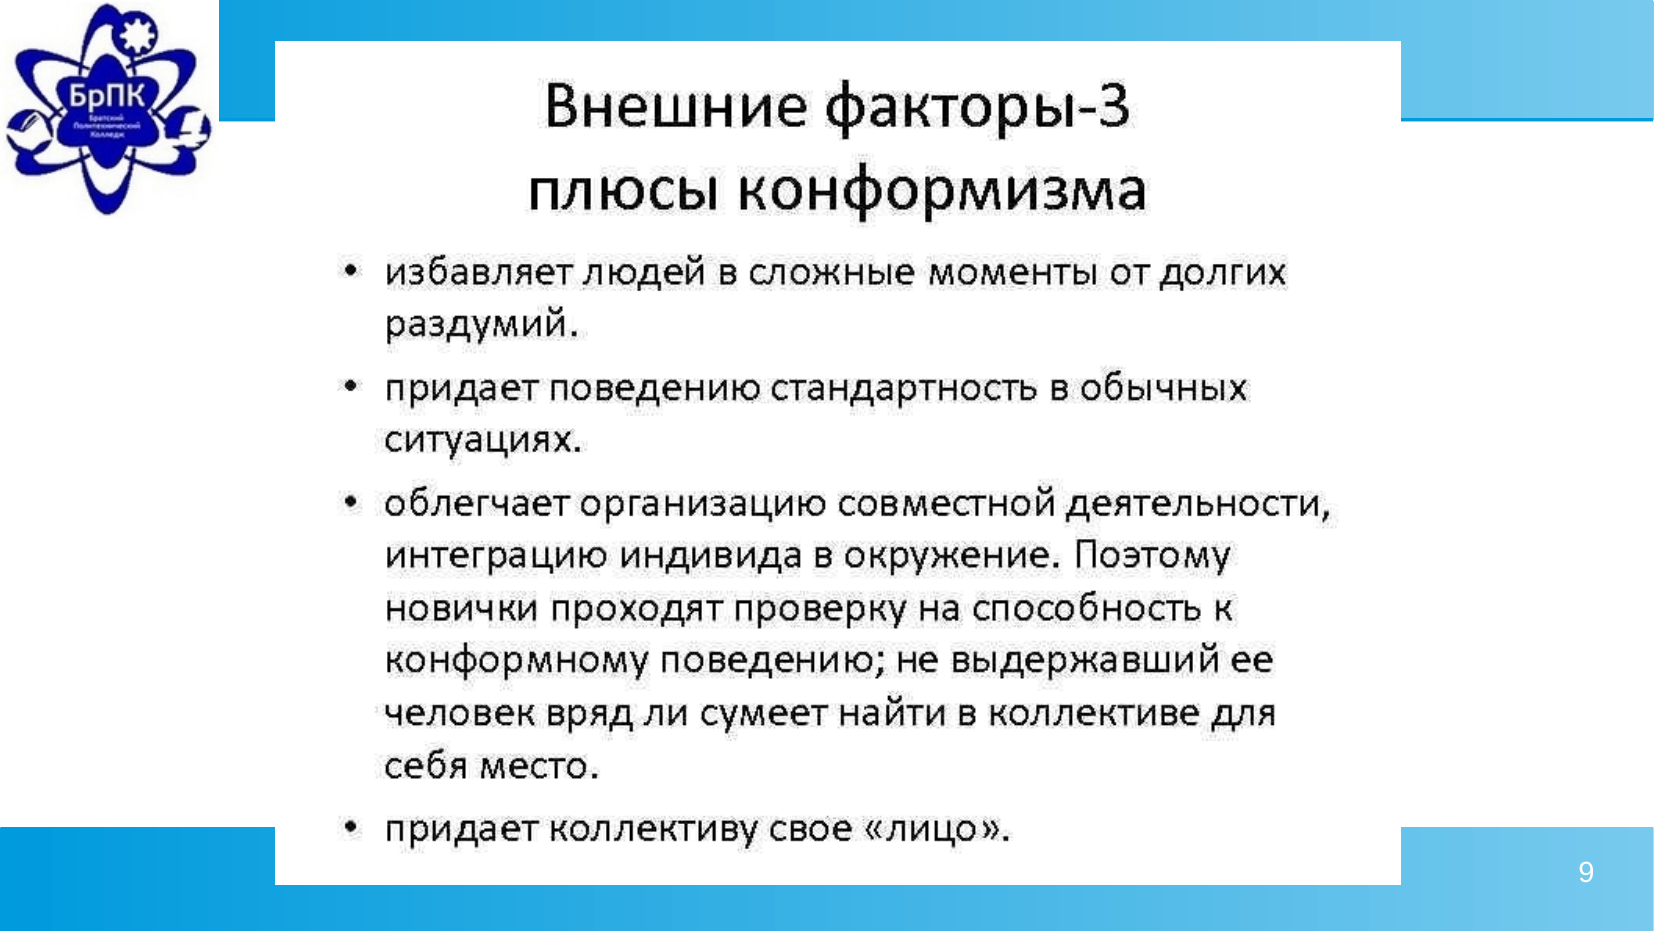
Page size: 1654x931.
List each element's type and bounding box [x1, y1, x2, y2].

picture [275, 41, 1401, 885]
picture [0, 0, 219, 219]
